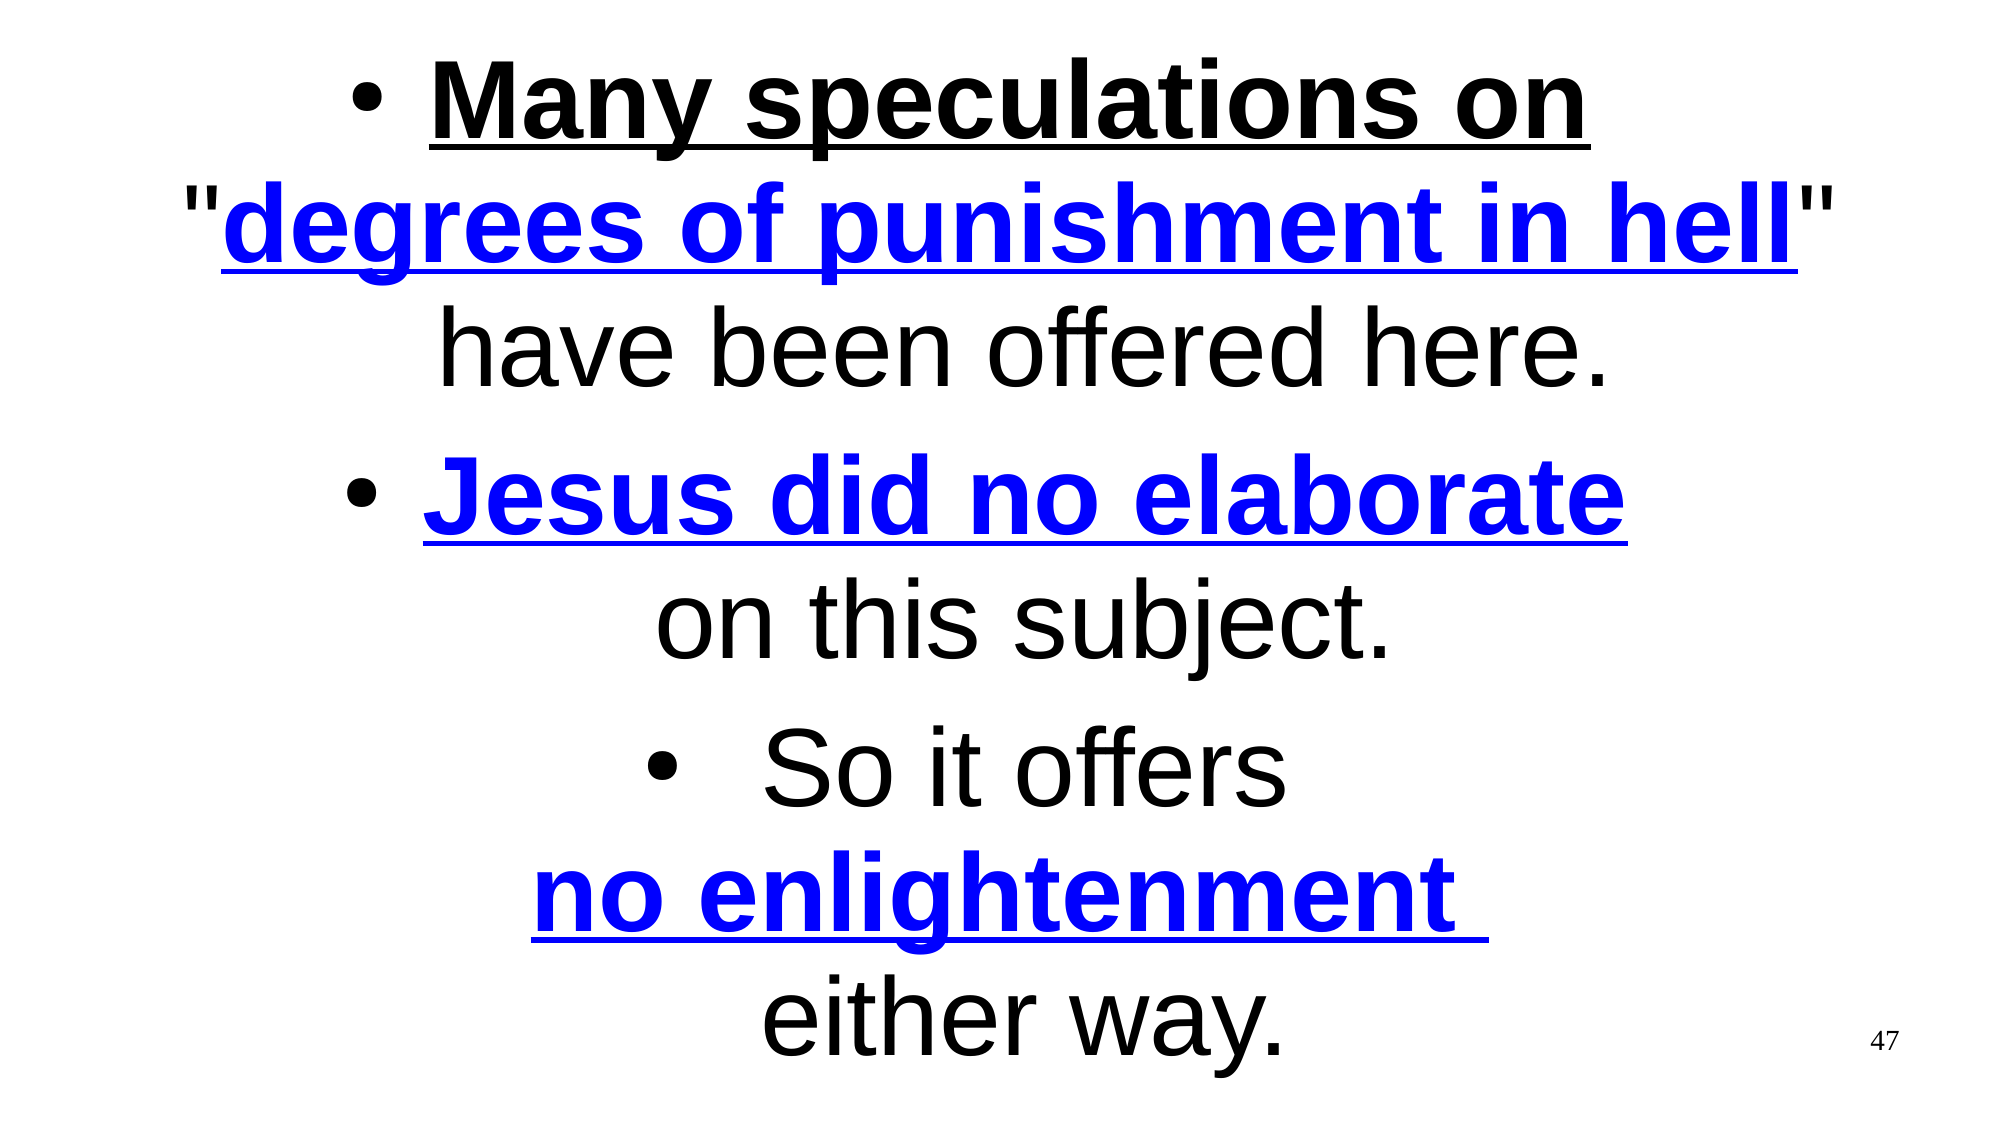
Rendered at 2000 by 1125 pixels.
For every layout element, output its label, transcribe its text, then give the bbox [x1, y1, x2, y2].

list Many speculations on "degrees of punishment in hell" have been offered here. Jesus did no elaborate on this subject. So it offers no enlightenment either way. [37, 37, 1951, 1088]
